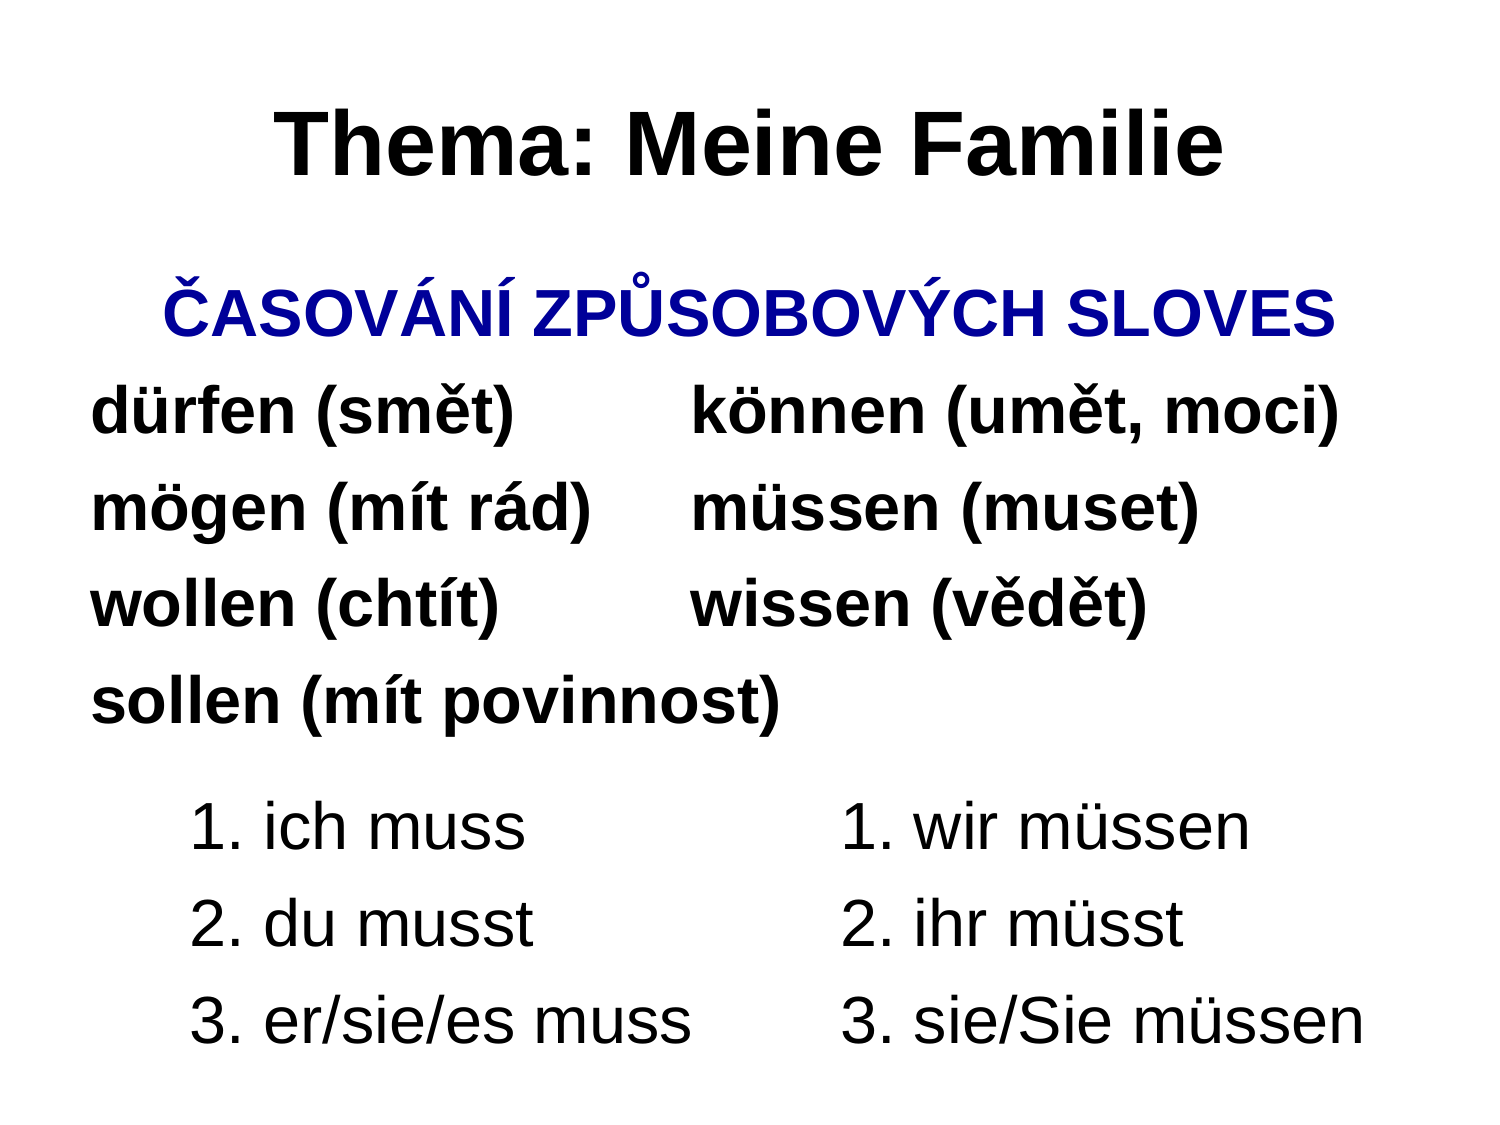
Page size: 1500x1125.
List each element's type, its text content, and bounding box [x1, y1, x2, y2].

title Thema: Meine Familie [75, 45, 1426, 233]
list ČASOVÁNÍ ZPŮSOBOVÝCH SLOVES dürfen (smět) können (umět, moci) mögen (mít rád) müssen (muset) wollen (chtít) wissen (vědět) sollen (mít povinnost) 1. ich muss 1. wir müssen 2. du musst 2. ihr müsst 3. er/sie/es muss 3. sie/Sie müssen [75, 262, 1426, 1064]
